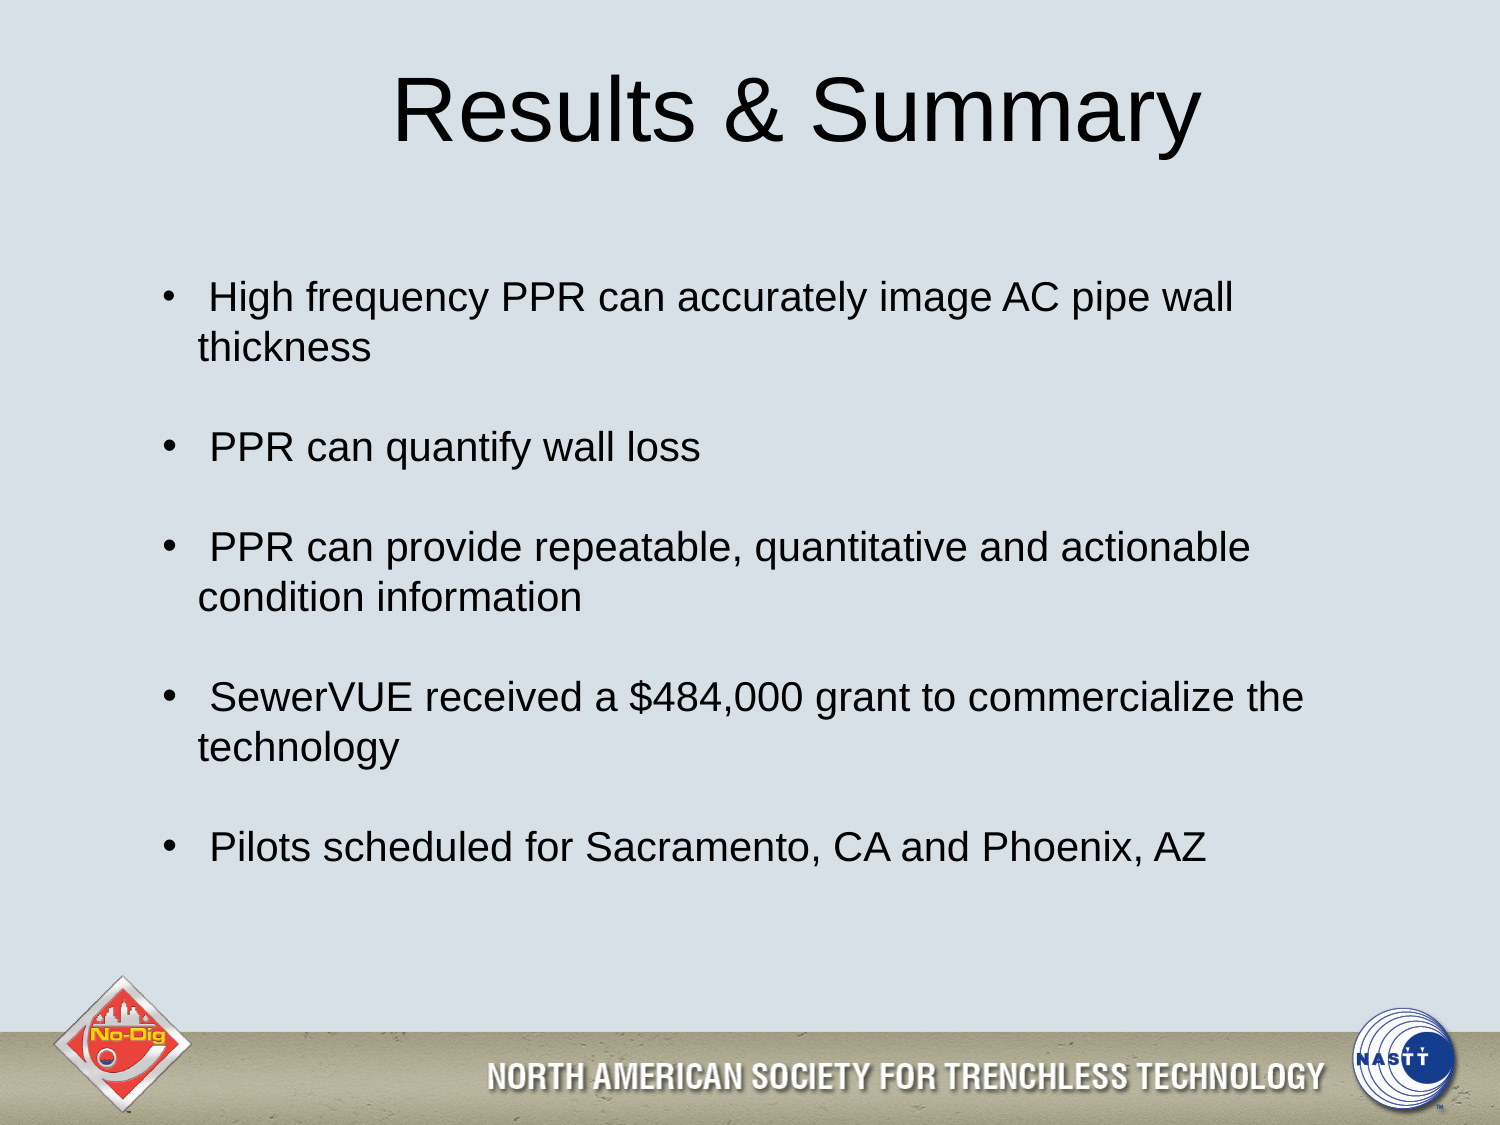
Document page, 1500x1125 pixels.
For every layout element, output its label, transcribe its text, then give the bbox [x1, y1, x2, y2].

picture [0, 0, 1500, 1125]
text_box Results & Summary High frequency PPR can accurately image AC pipe wall thickness PPR can quantify wall loss PPR can provide repeatable, quantitative and actionable condition information SewerVUE received a $484,000 grant to commercialize the technology Pilots scheduled for Sacramento, CA and Phoenix, AZ [147, 42, 1448, 928]
